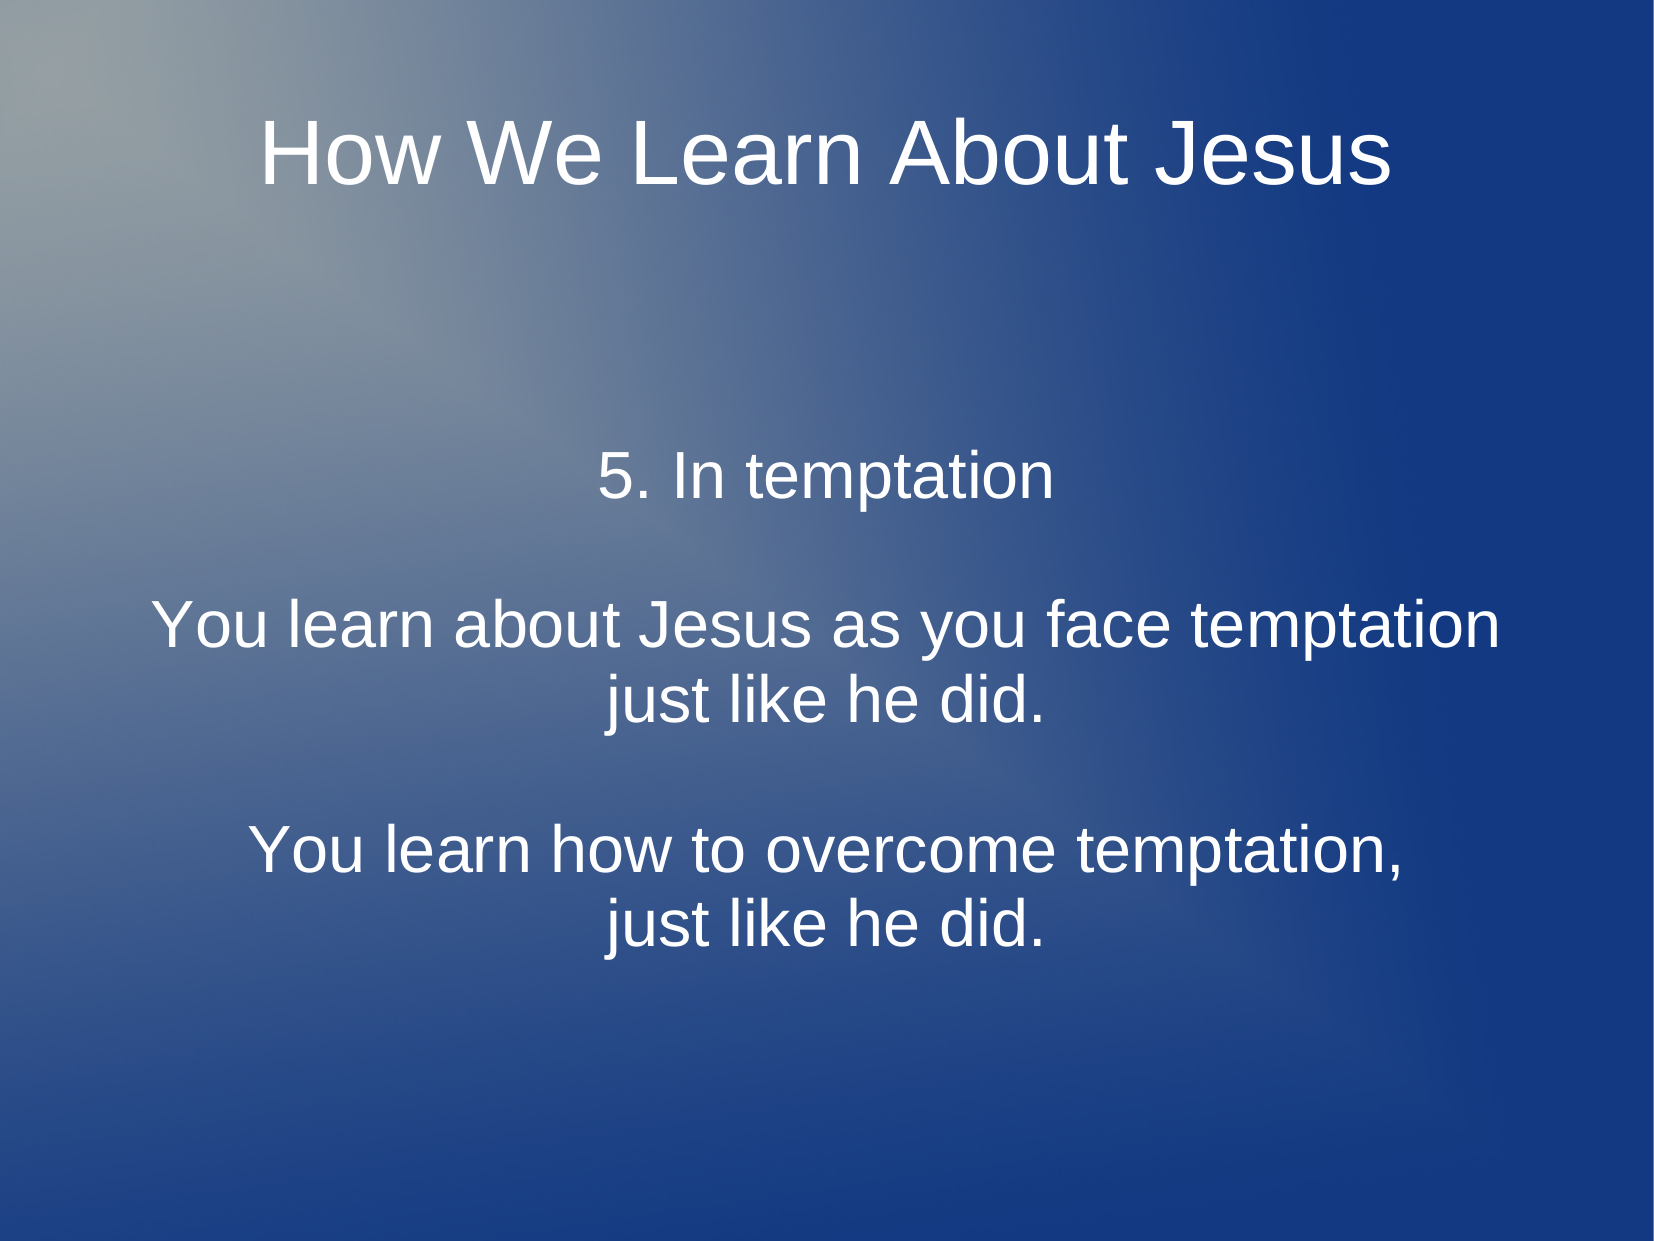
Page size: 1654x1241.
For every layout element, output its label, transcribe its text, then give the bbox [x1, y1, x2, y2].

picture [0, 0, 1654, 1241]
subtitle 5. In temptation You learn about Jesus as you face temptation just like he did. You learn how to overcome temptation, just like he did. [82, 290, 1571, 1109]
title How We Learn About Jesus [82, 56, 1571, 250]
